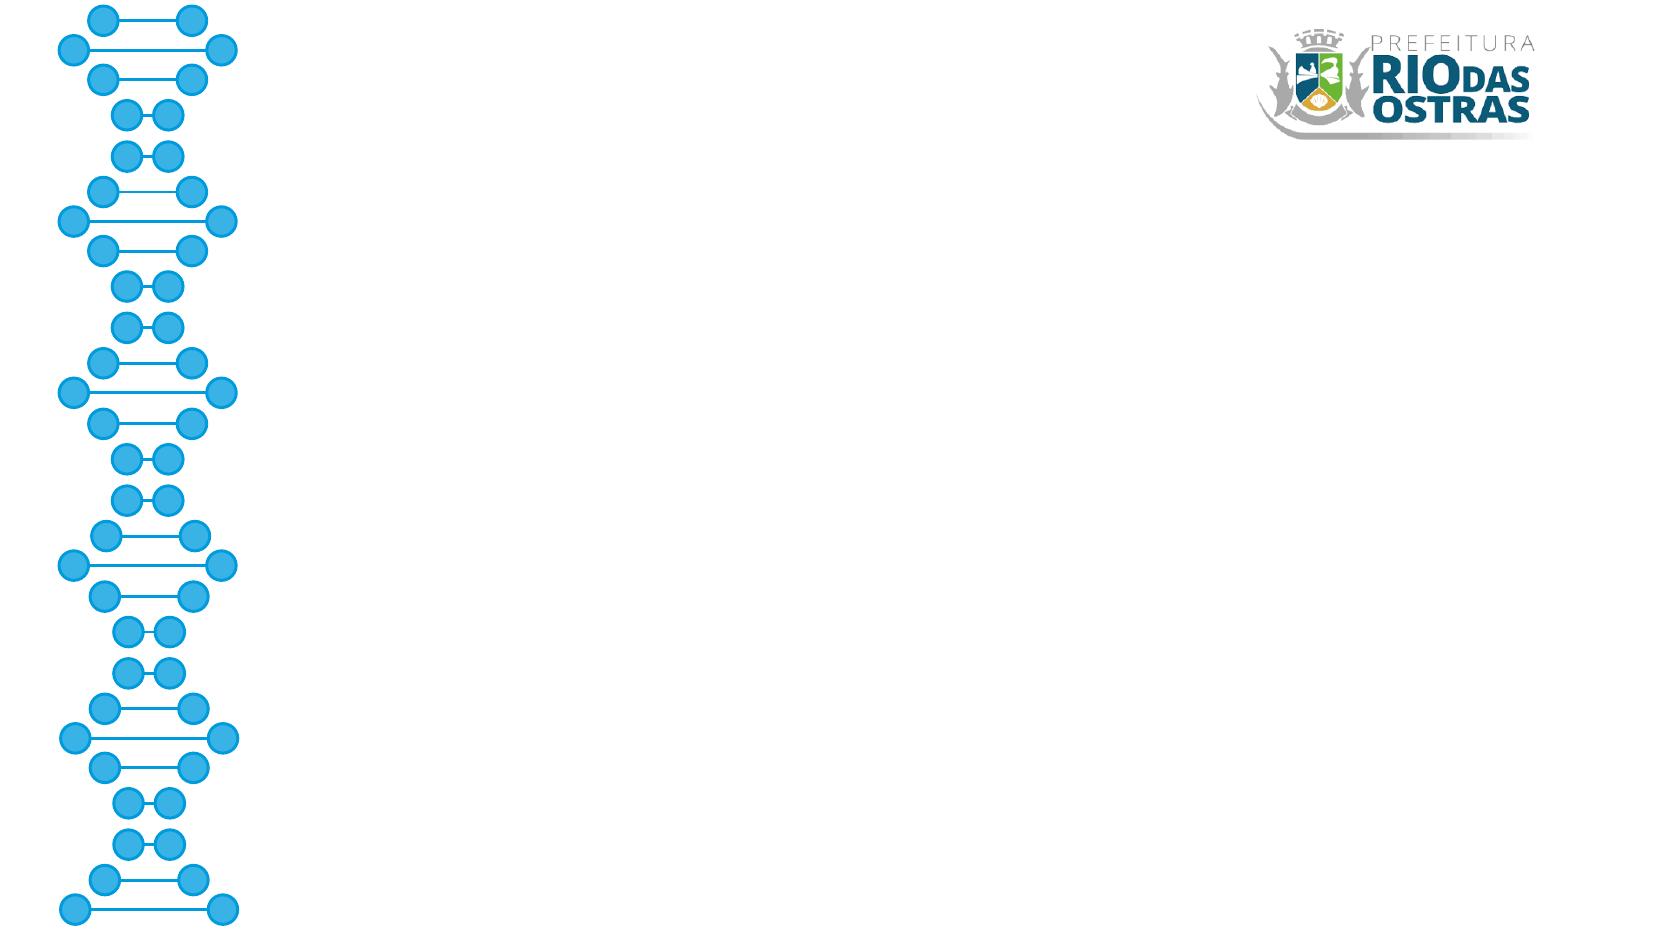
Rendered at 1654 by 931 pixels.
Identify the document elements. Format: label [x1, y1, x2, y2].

picture [1255, 29, 1536, 140]
